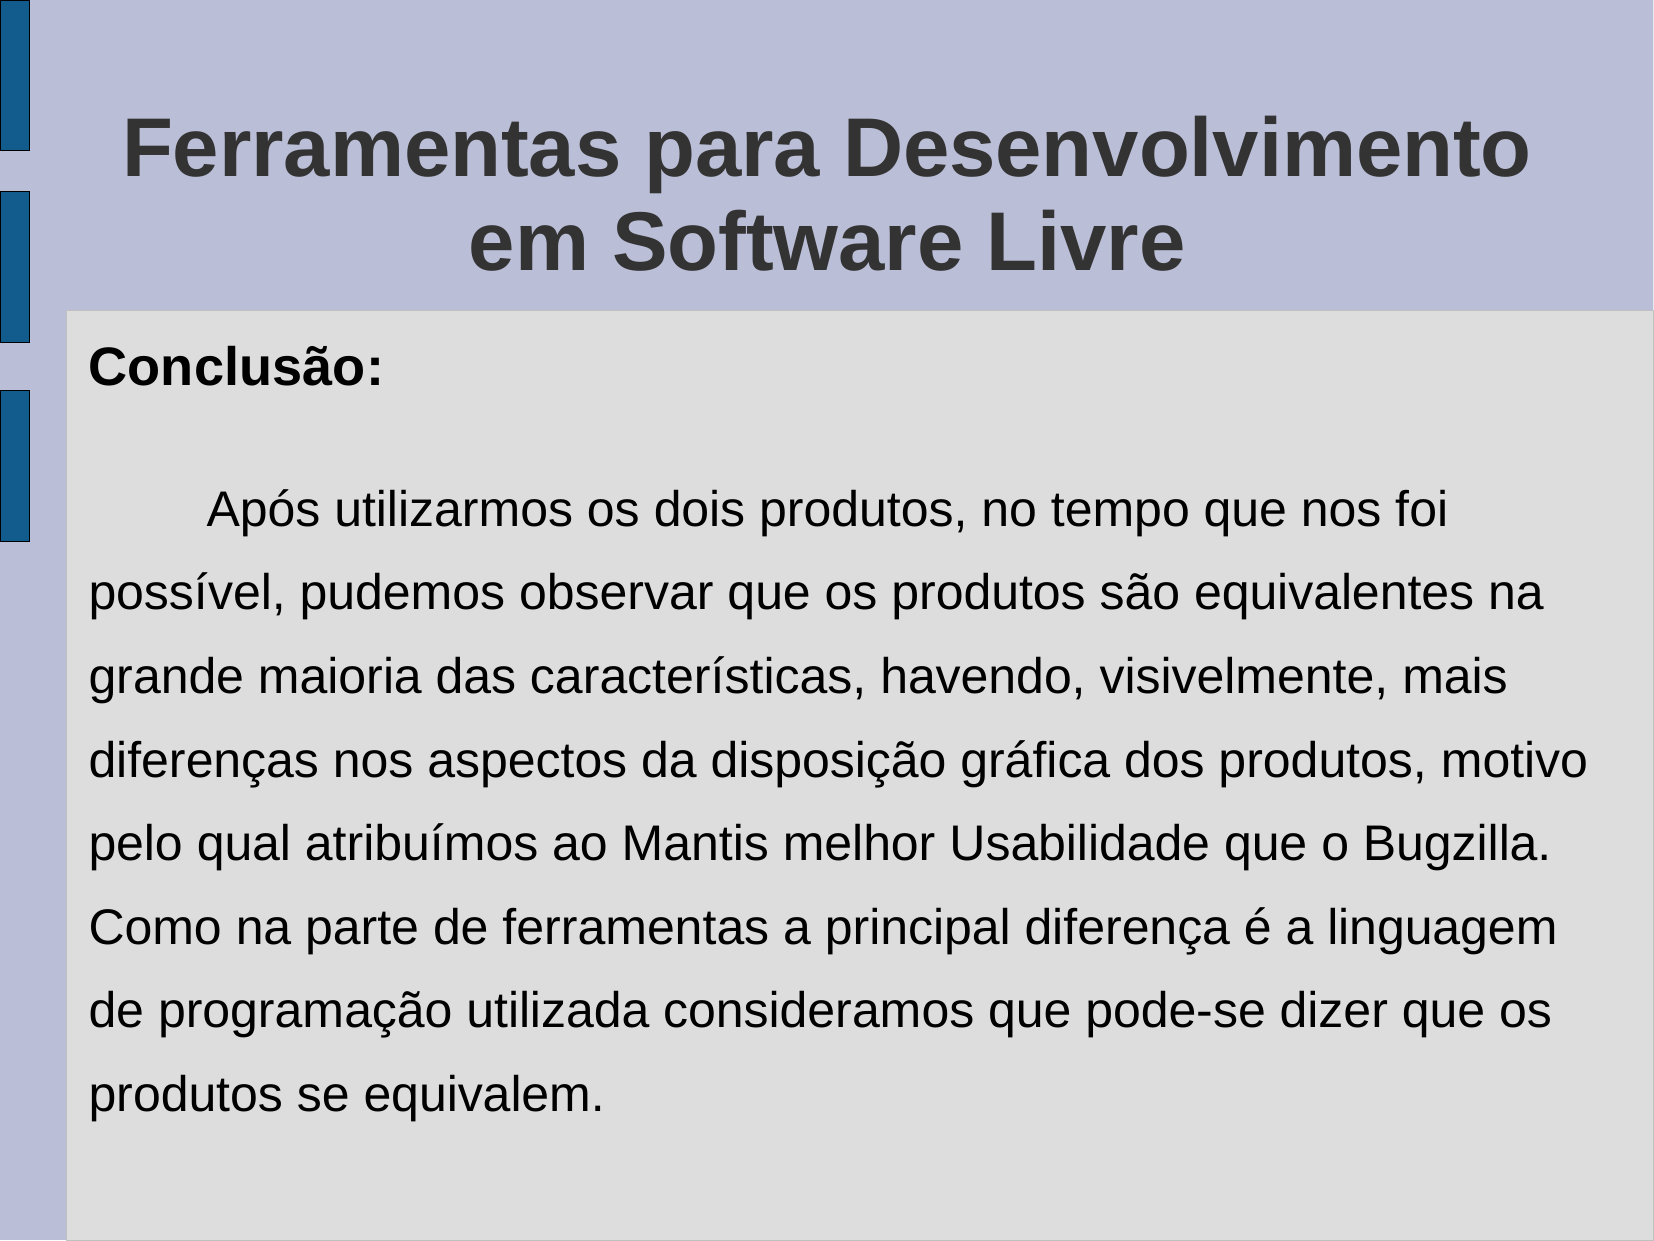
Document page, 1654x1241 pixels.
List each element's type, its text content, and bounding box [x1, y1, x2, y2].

text_box Conclusão: Após utilizarmos os dois produtos, no tempo que nos foi possível, pudemos observar que os produtos são equivalentes na grande maioria das características, havendo, visivelmente, mais diferenças nos aspectos da disposição gráfica dos produtos, motivo pelo qual atribuímos ao Mantis melhor Usabilidade que o Bugzilla. Como na parte de ferramentas a principal diferença é a linguagem de programação utilizada consideramos que pode-se dizer que os produtos se equivalem. [88, 336, 1625, 1211]
title Ferramentas para Desenvolvimento em Software Livre [121, 91, 1534, 299]
